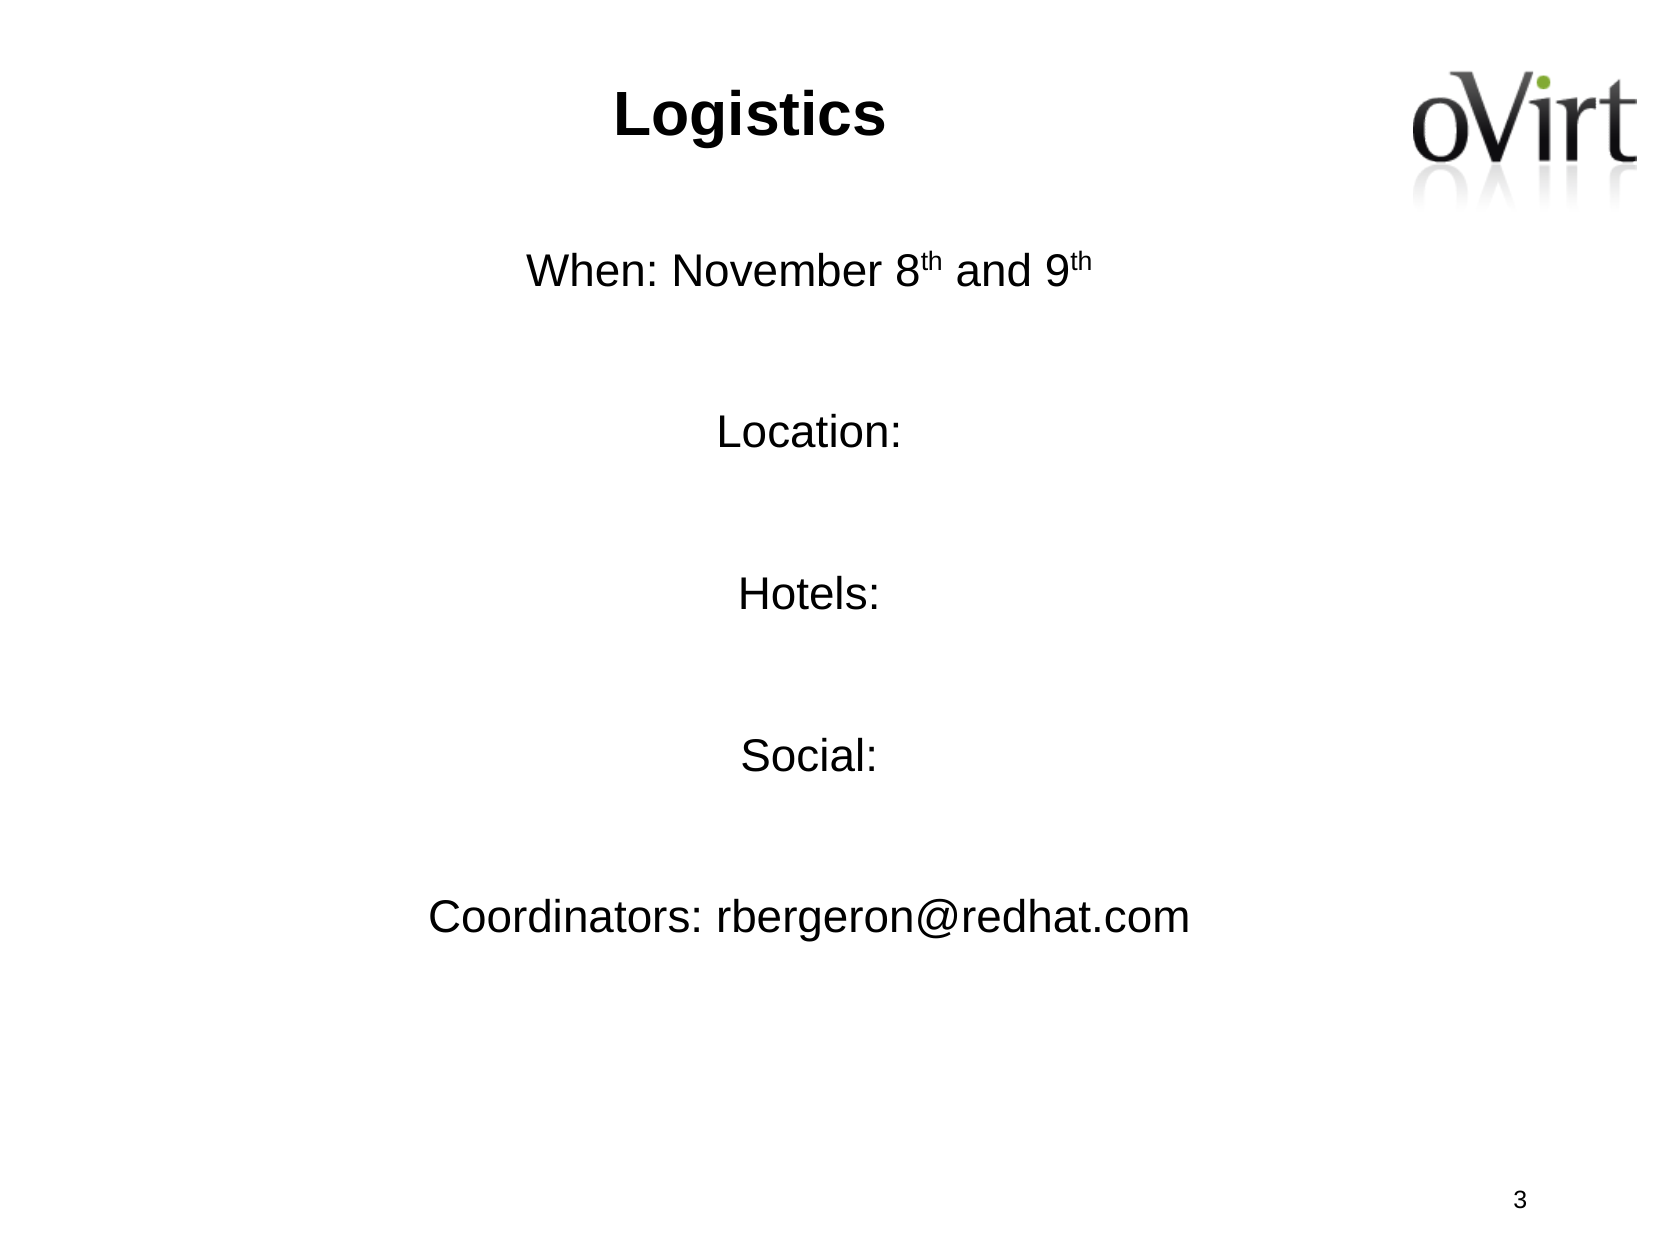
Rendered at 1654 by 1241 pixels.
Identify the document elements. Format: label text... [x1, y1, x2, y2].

title Logistics [129, 19, 1371, 208]
picture [1413, 63, 1637, 212]
list When: November 8th and 9th Location: Hotels: Social: Coordinators: rbergeron@redhat.com [86, 244, 1532, 1039]
